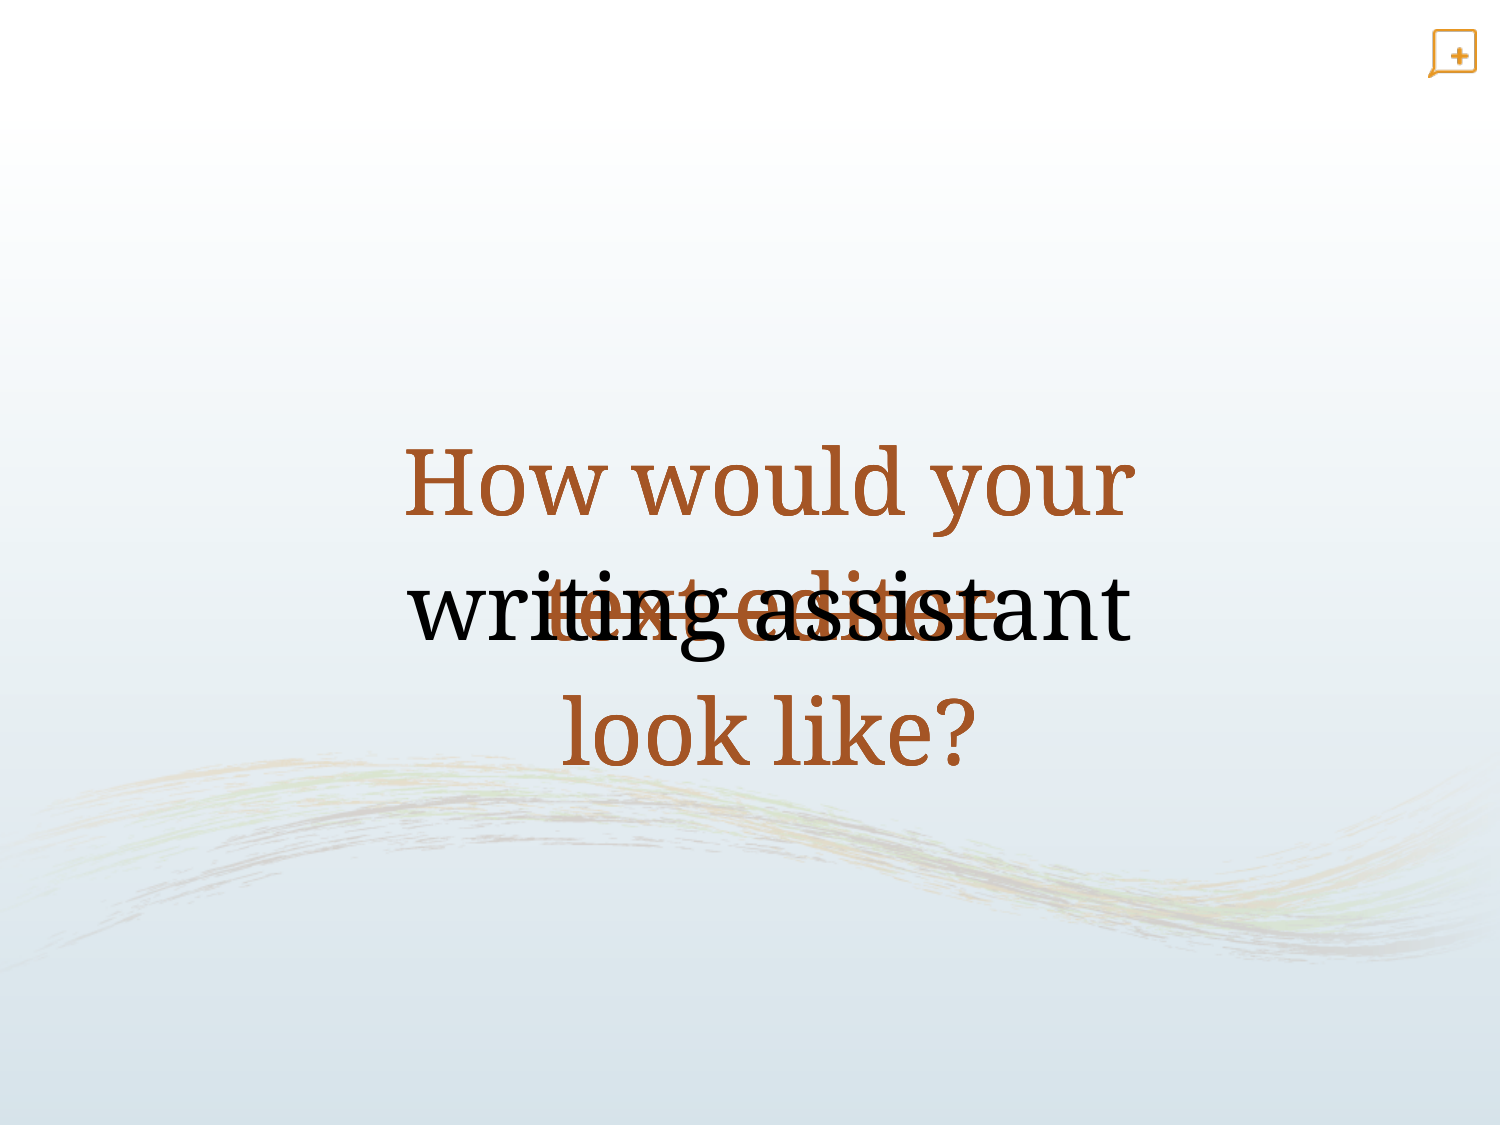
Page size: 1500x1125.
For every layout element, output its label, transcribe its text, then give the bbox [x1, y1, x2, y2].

picture [0, 0, 1500, 1125]
title How would your writing assistant look like? [132, 440, 1408, 770]
